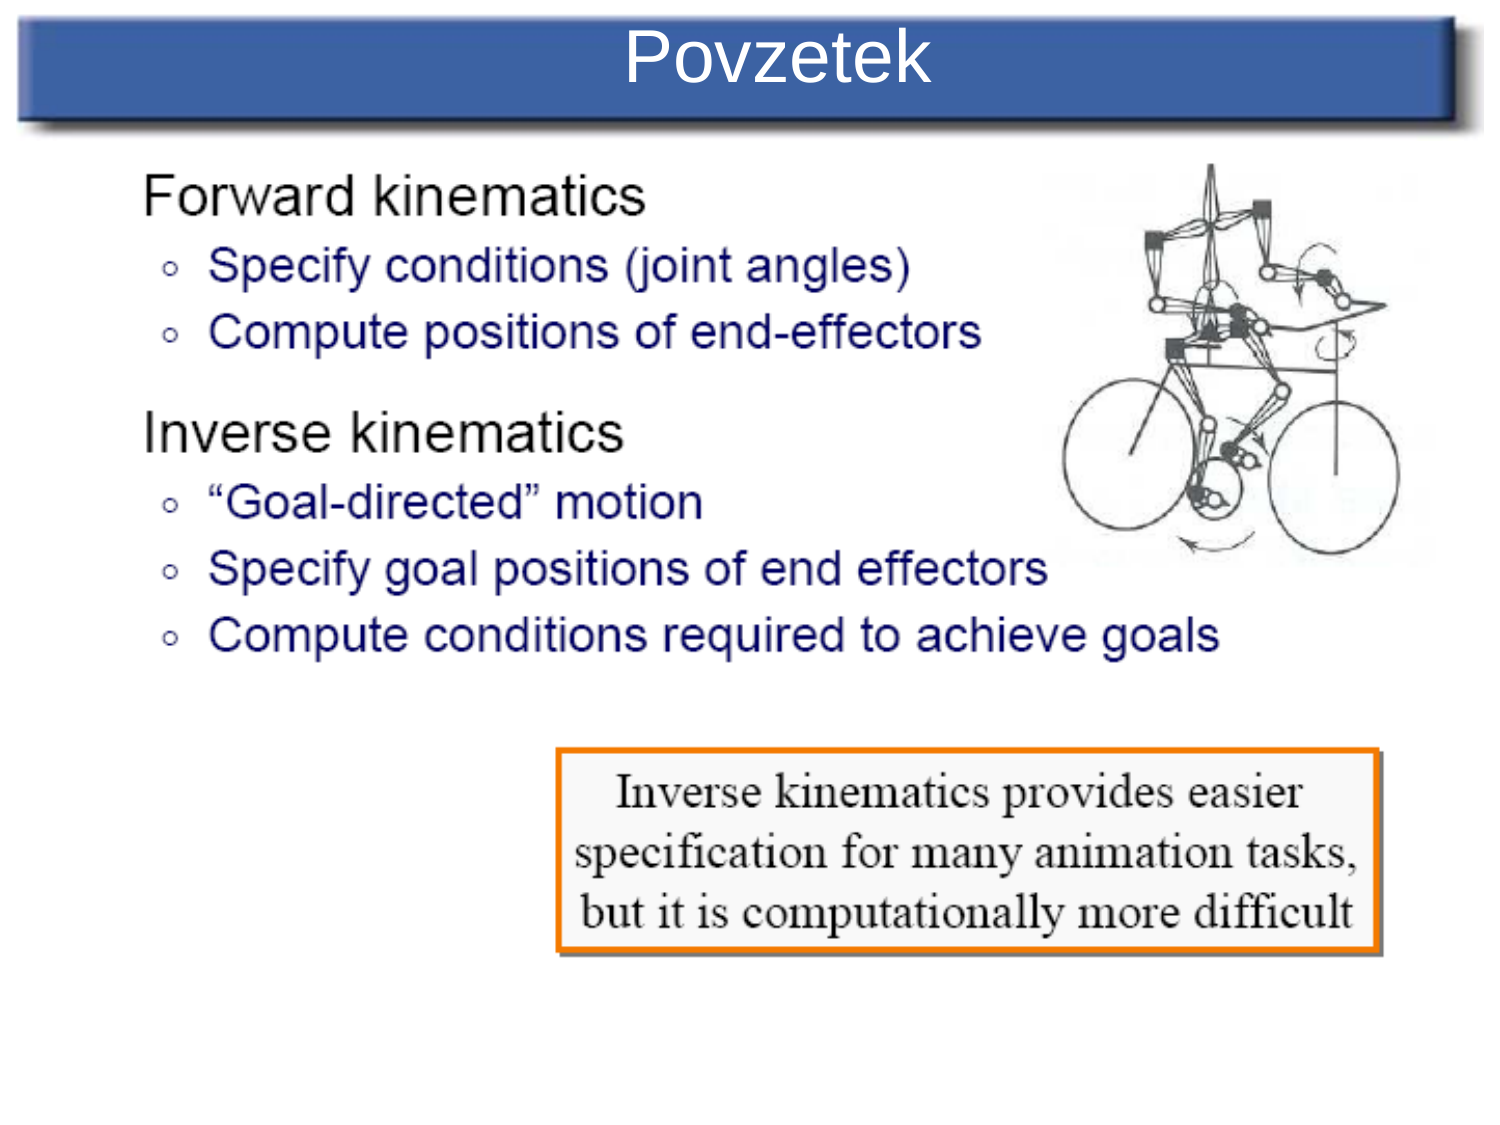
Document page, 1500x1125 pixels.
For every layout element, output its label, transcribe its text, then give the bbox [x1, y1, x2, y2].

picture [112, 156, 1436, 999]
text_box Povzetek [608, 0, 947, 106]
picture [16, 13, 1484, 141]
